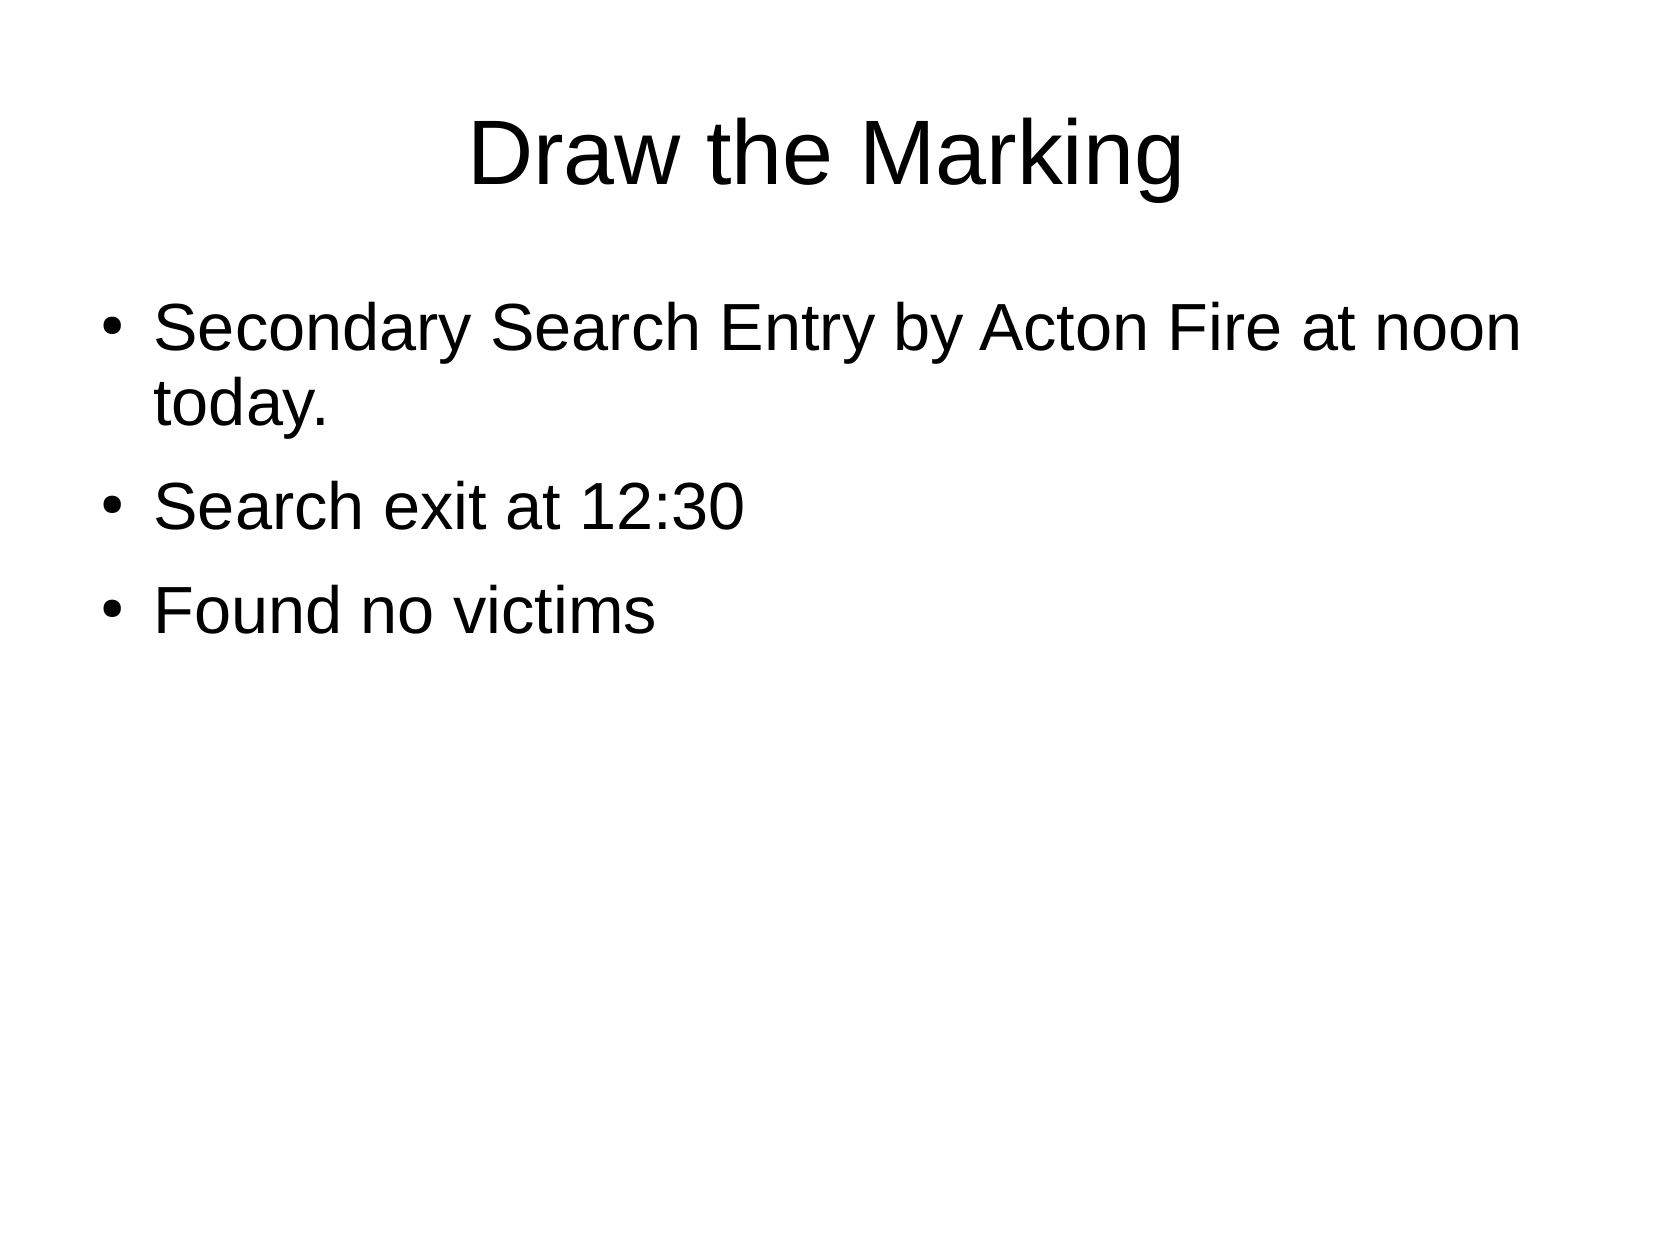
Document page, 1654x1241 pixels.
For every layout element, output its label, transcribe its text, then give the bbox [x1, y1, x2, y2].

list Secondary Search Entry by Acton Fire at noon today. Search exit at 12:30 Found no victims [82, 290, 1571, 1010]
title Draw the Marking [82, 49, 1571, 257]
